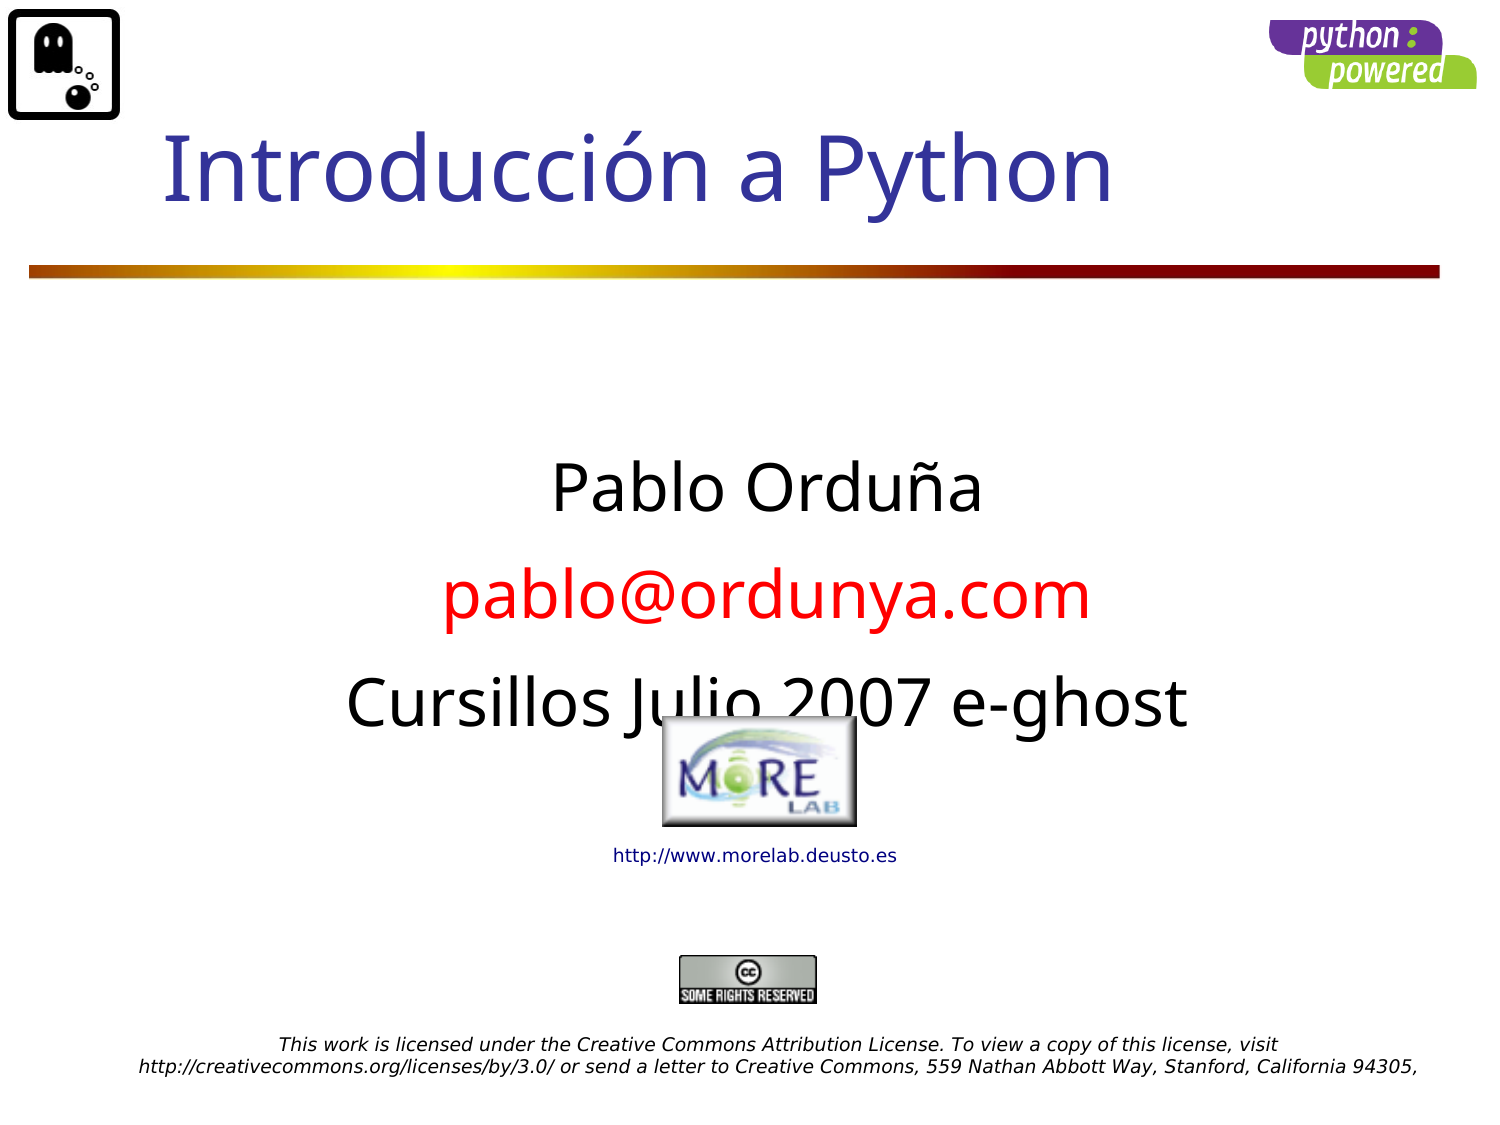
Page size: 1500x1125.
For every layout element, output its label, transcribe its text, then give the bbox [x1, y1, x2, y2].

picture [5, 7, 125, 124]
picture [679, 955, 817, 1004]
text_box This work is licensed under the Creative Commons Attribution License. To view a copy of this license, visit http://creativecommons.org/licenses/by/3.0/ or send a letter to Creative Commons, 559 Nathan Abbott Way, Stanford, California 94305, [34, 1033, 1447, 1078]
picture [662, 716, 857, 826]
text_box http://www.morelab.deusto.es [590, 826, 916, 886]
subtitle Pablo Orduña pablo@ordunya.com Cursillos Julio 2007 e-ghost [118, 324, 1418, 796]
title Introducción a Python [147, 0, 1423, 237]
picture [29, 265, 1443, 280]
picture [1423, 20, 1477, 89]
